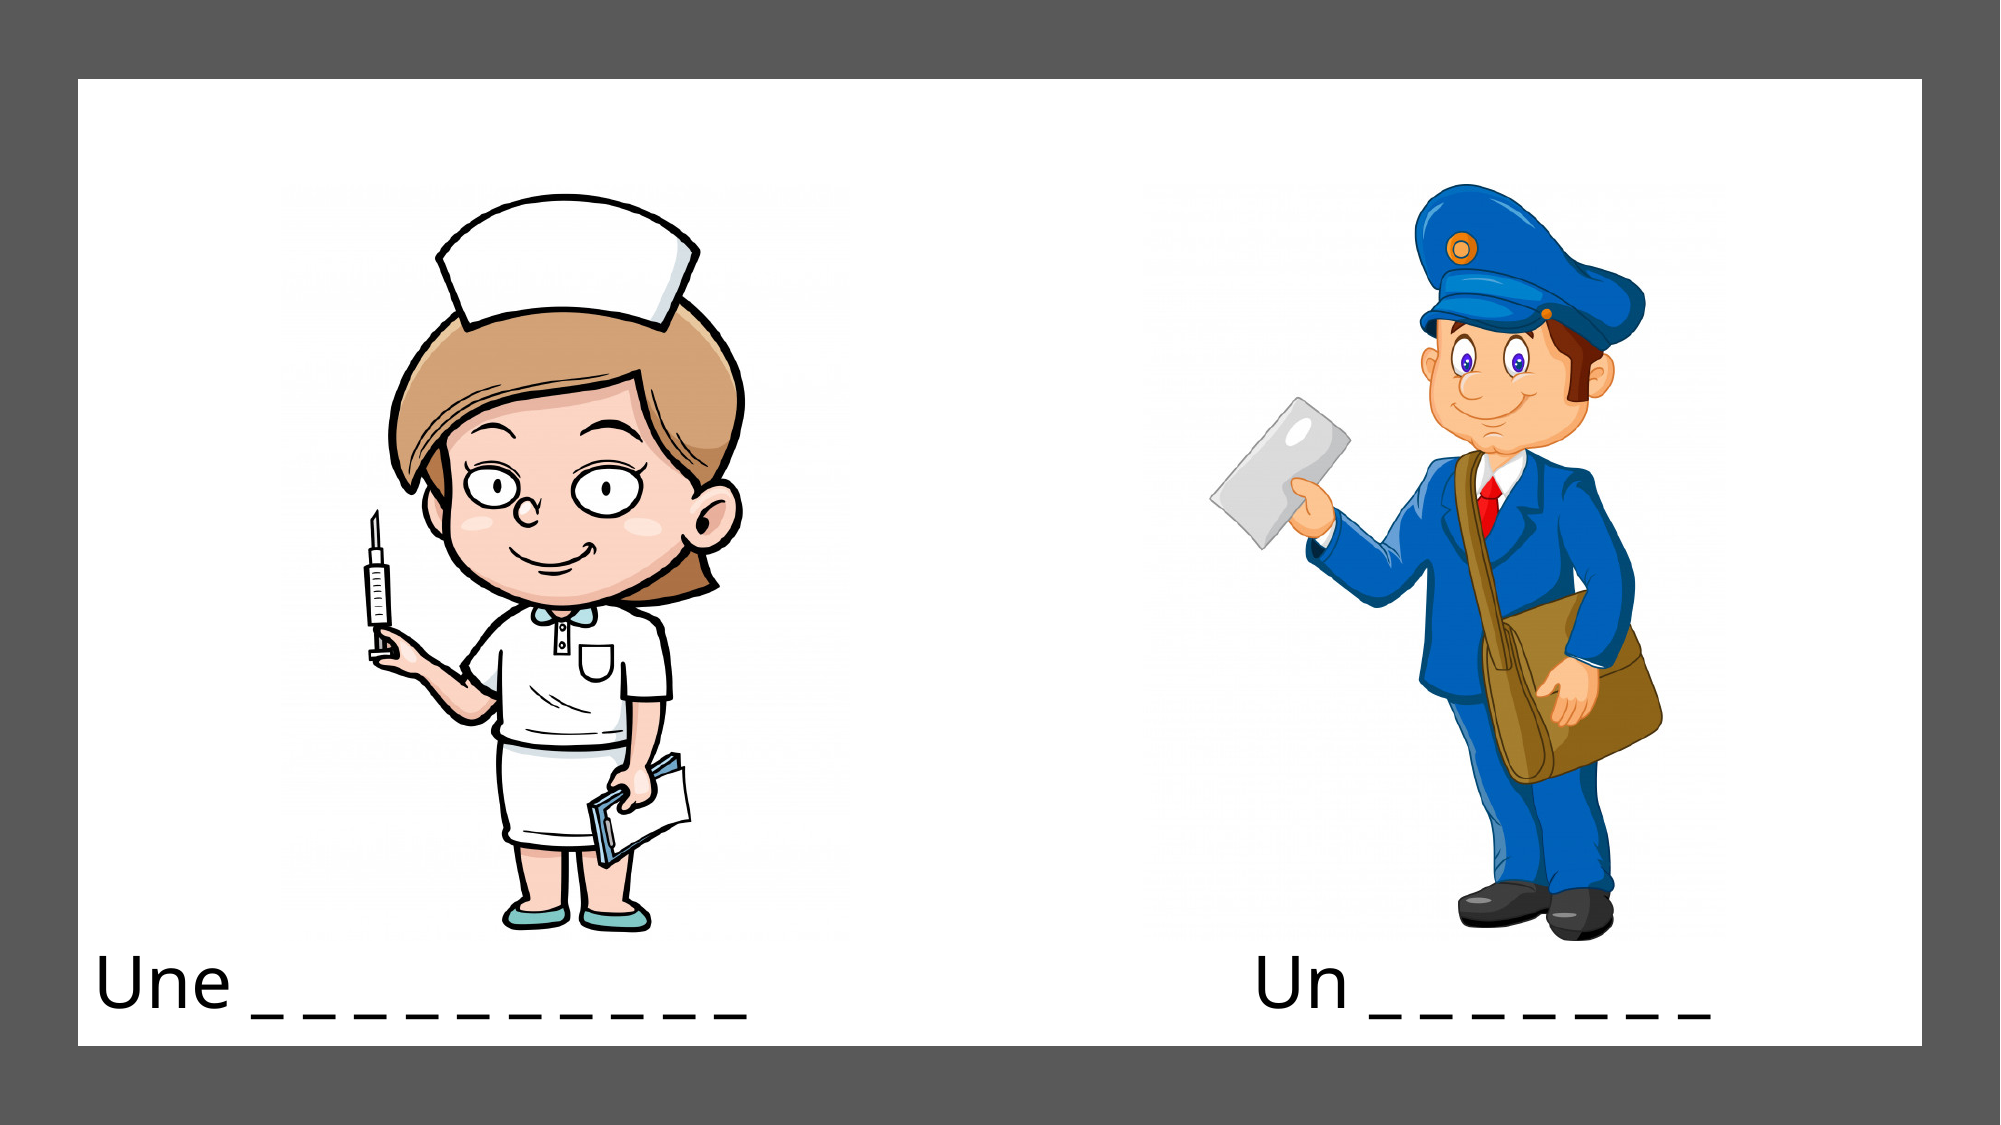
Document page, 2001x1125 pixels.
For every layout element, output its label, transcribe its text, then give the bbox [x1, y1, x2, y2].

picture [281, 184, 850, 927]
text_box Un _ _ _ _ _ _ _ [1237, 927, 1844, 1032]
picture [1143, 184, 1765, 941]
text_box [0, 0, 2000, 1125]
text_box Une _ _ _ _ _ _ _ _ _ _ [78, 927, 924, 1032]
